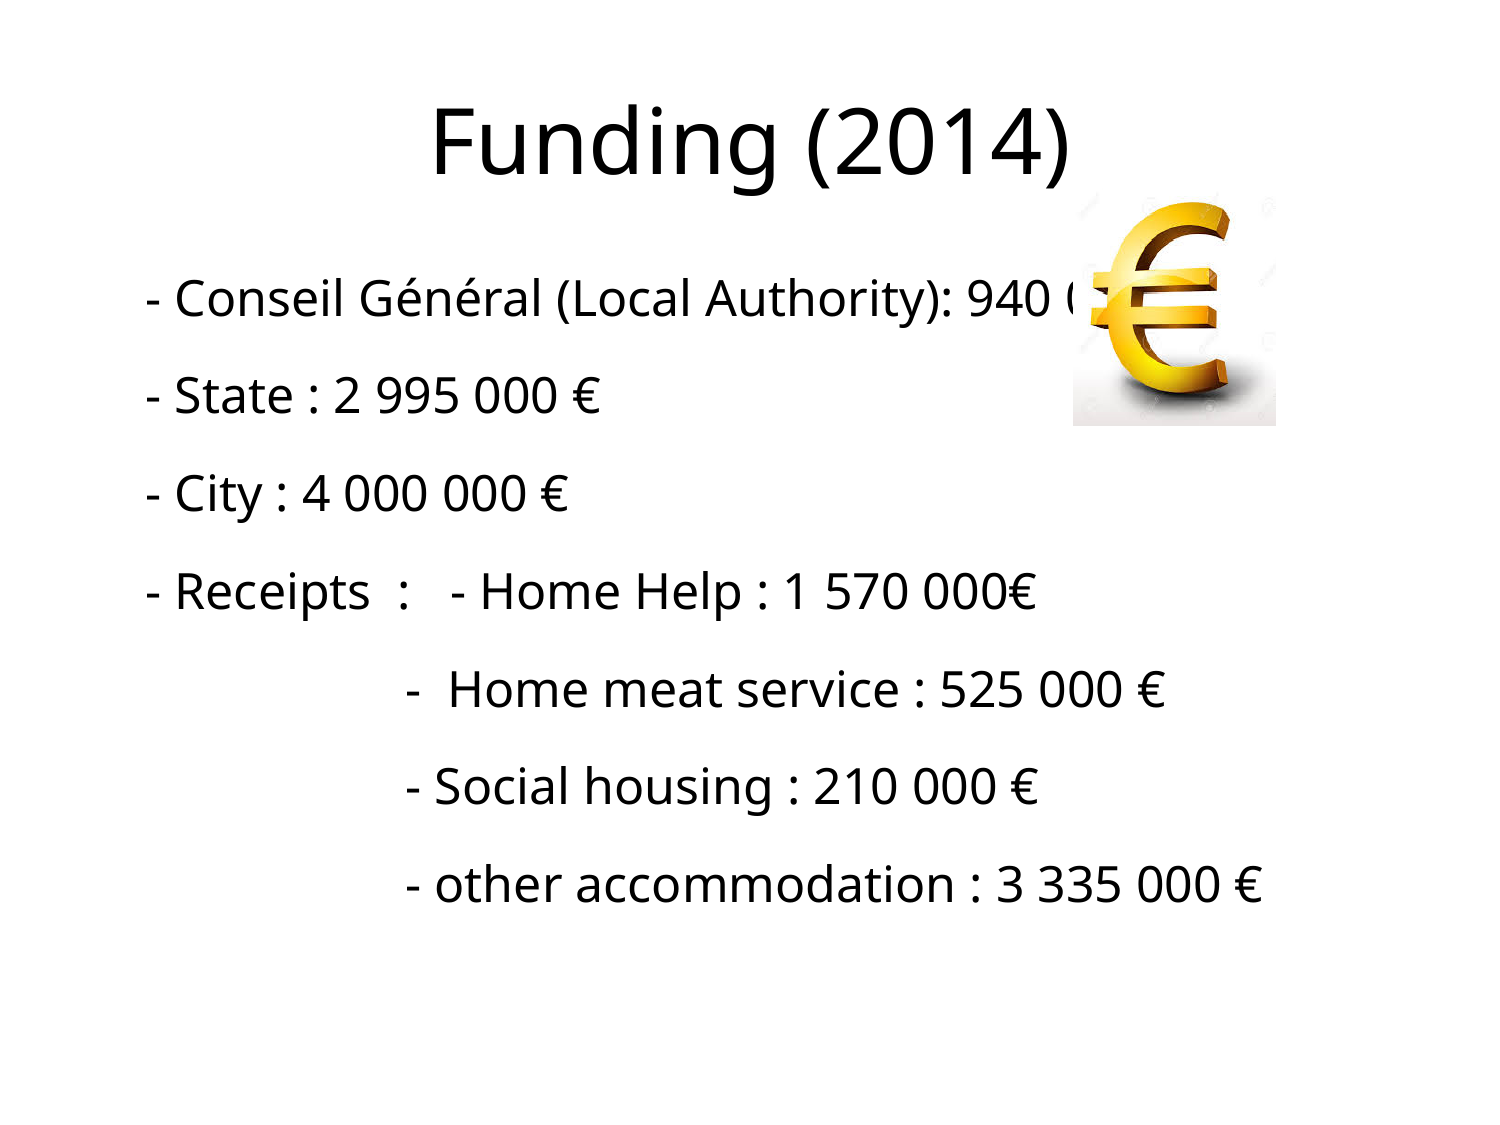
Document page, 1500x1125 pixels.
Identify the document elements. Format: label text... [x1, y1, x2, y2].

title Funding (2014) [75, 45, 1425, 233]
list - Conseil Général (Local Authority): 940 000 € - State : 2 995 000 € - City : 4 000 000 € - Receipts : - Home Help : 1 570 000€ - Home meat service : 525 000 € - Social housing : 210 000 € - other accommodation : 3 335 000 € [75, 262, 1425, 1007]
picture [1073, 188, 1276, 426]
